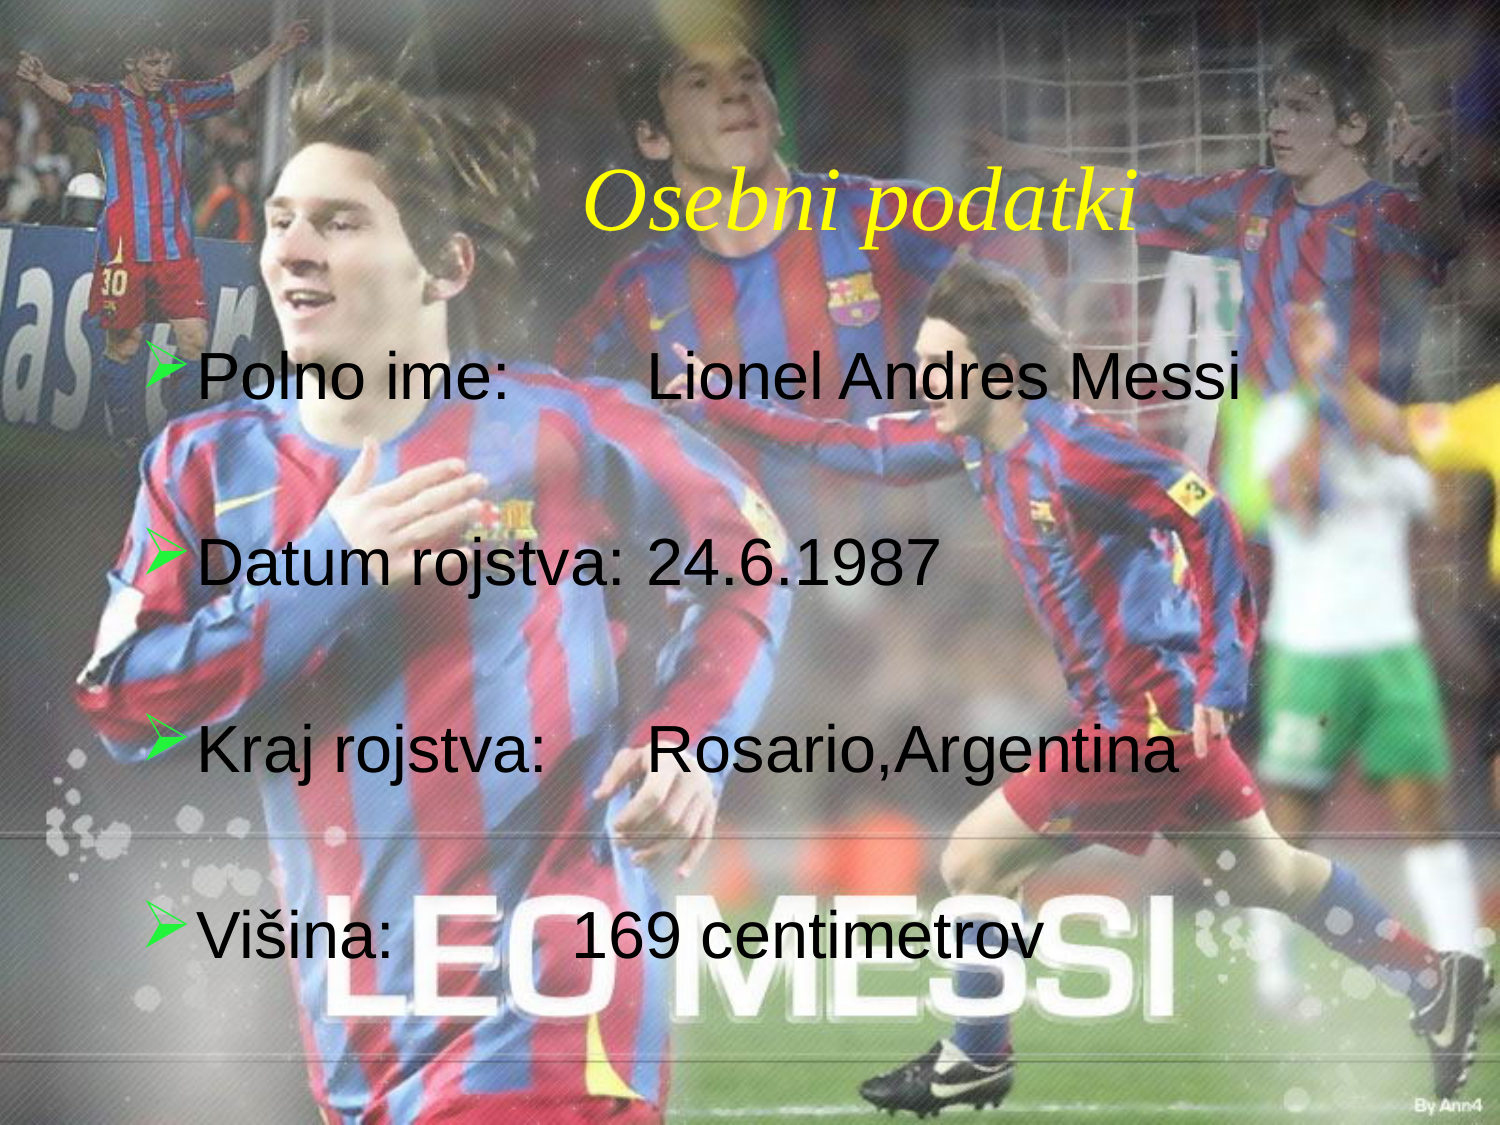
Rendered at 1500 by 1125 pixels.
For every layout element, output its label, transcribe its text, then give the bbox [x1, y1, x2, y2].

title Osebni podatki [212, 99, 1488, 288]
list Polno ime: Lionel Andres Messi Datum rojstva: 24.6.1987 Kraj rojstva: Rosario,Argentina Višina: 169 centimetrov [125, 324, 1400, 1000]
picture [0, 0, 1500, 1125]
